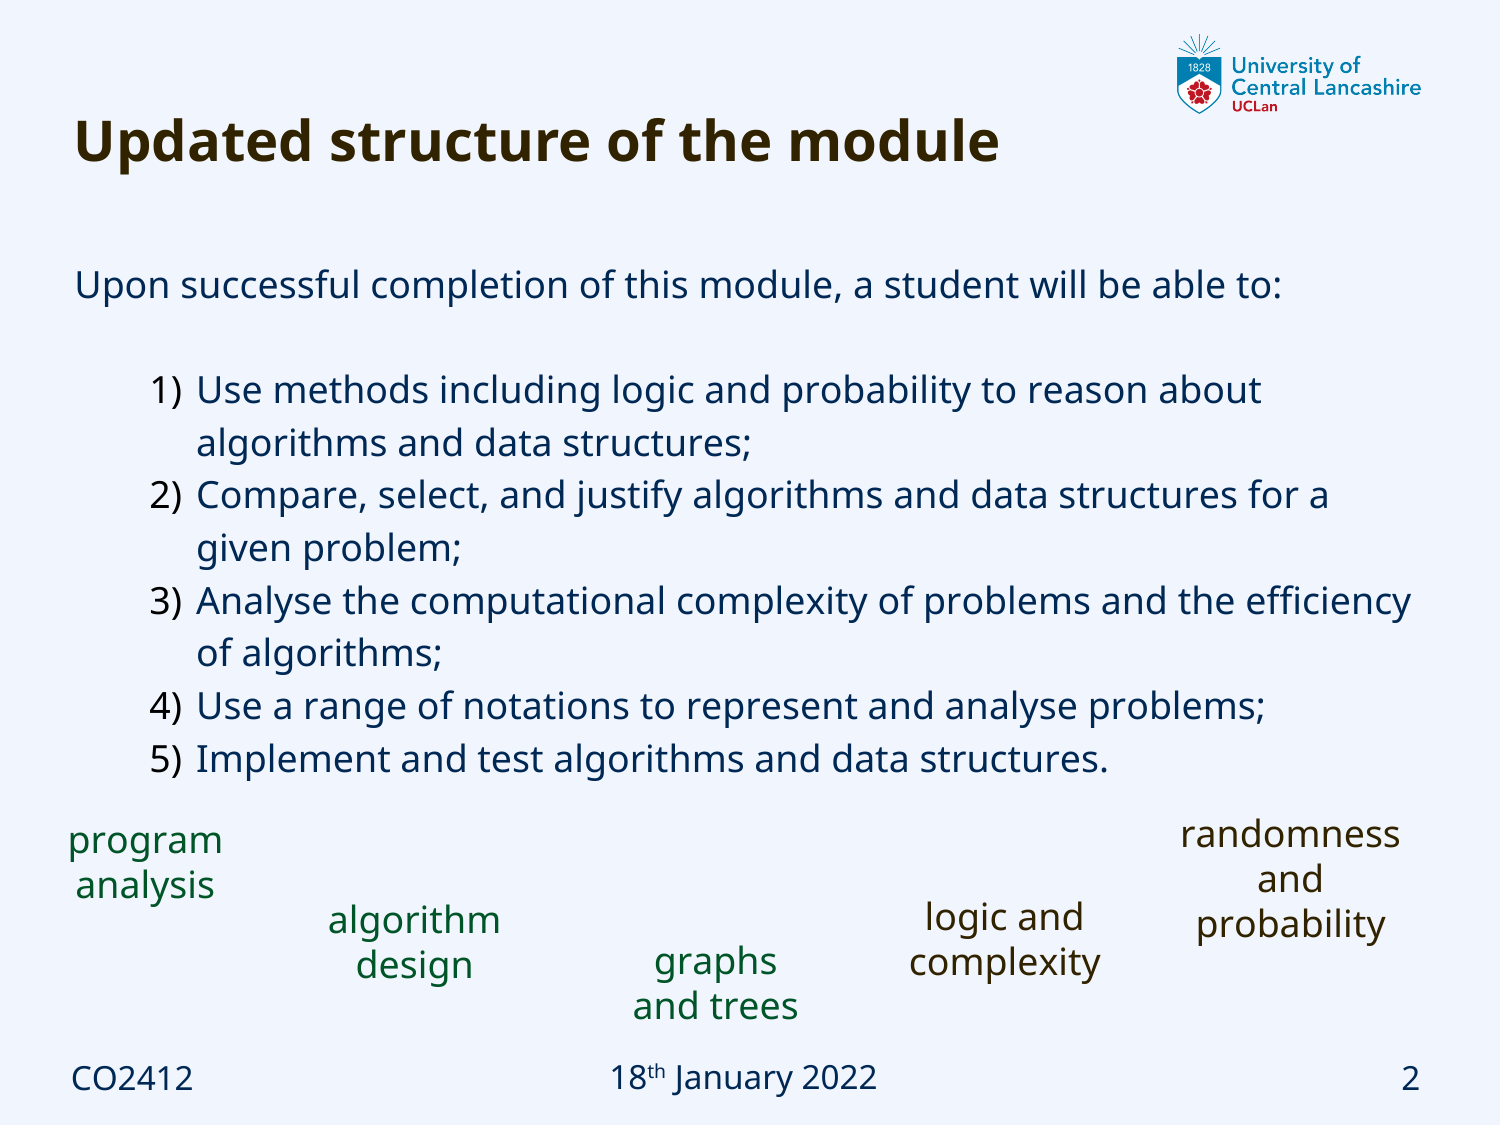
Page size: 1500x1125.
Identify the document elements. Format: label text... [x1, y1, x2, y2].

text_box graphs and trees [613, 929, 819, 1035]
text_box logic and complexity [891, 885, 1119, 991]
picture [1177, 34, 1421, 54]
title Updated structure of the module [58, 54, 1500, 224]
text_box algorithm design [312, 888, 517, 994]
text_box randomness and probability [1142, 802, 1439, 908]
text_box Upon successful completion of this module, a student will be able to: Use methods including logic and probability to reason about algorithms and data structures; Compare, select, and justify algorithms and data structures for a given problem; Analyse the computational complexity of problems and the efficiency of algorithms; Use a range of notations to represent and analyse problems; Implement and test algorithms and data structures. [59, 246, 1436, 910]
text_box program analysis [43, 808, 247, 914]
